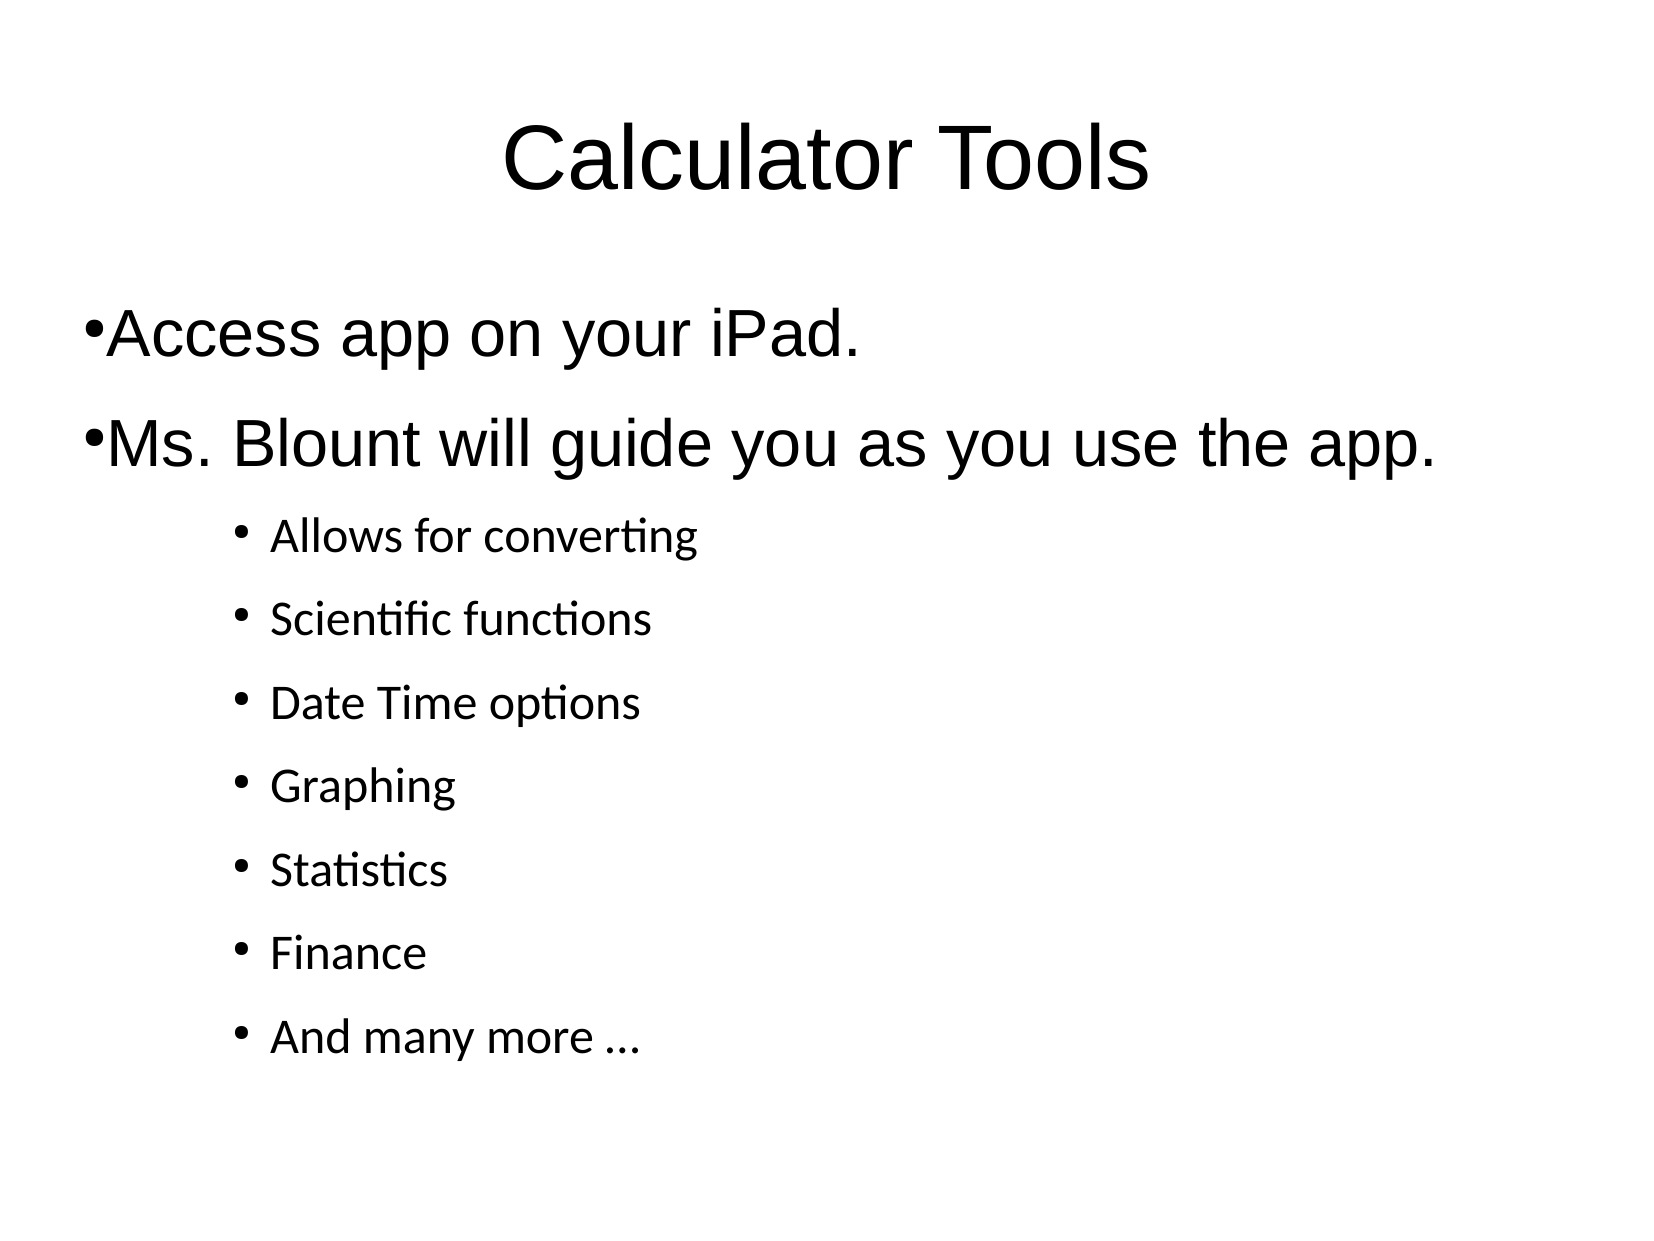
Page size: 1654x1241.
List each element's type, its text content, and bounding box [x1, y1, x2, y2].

list Access app on your iPad. Ms. Blount will guide you as you use the app. Allows for converting Scientific functions Date Time options Graphing Statistics Finance And many more … [82, 290, 1571, 1149]
title Calculator Tools [82, 49, 1571, 257]
